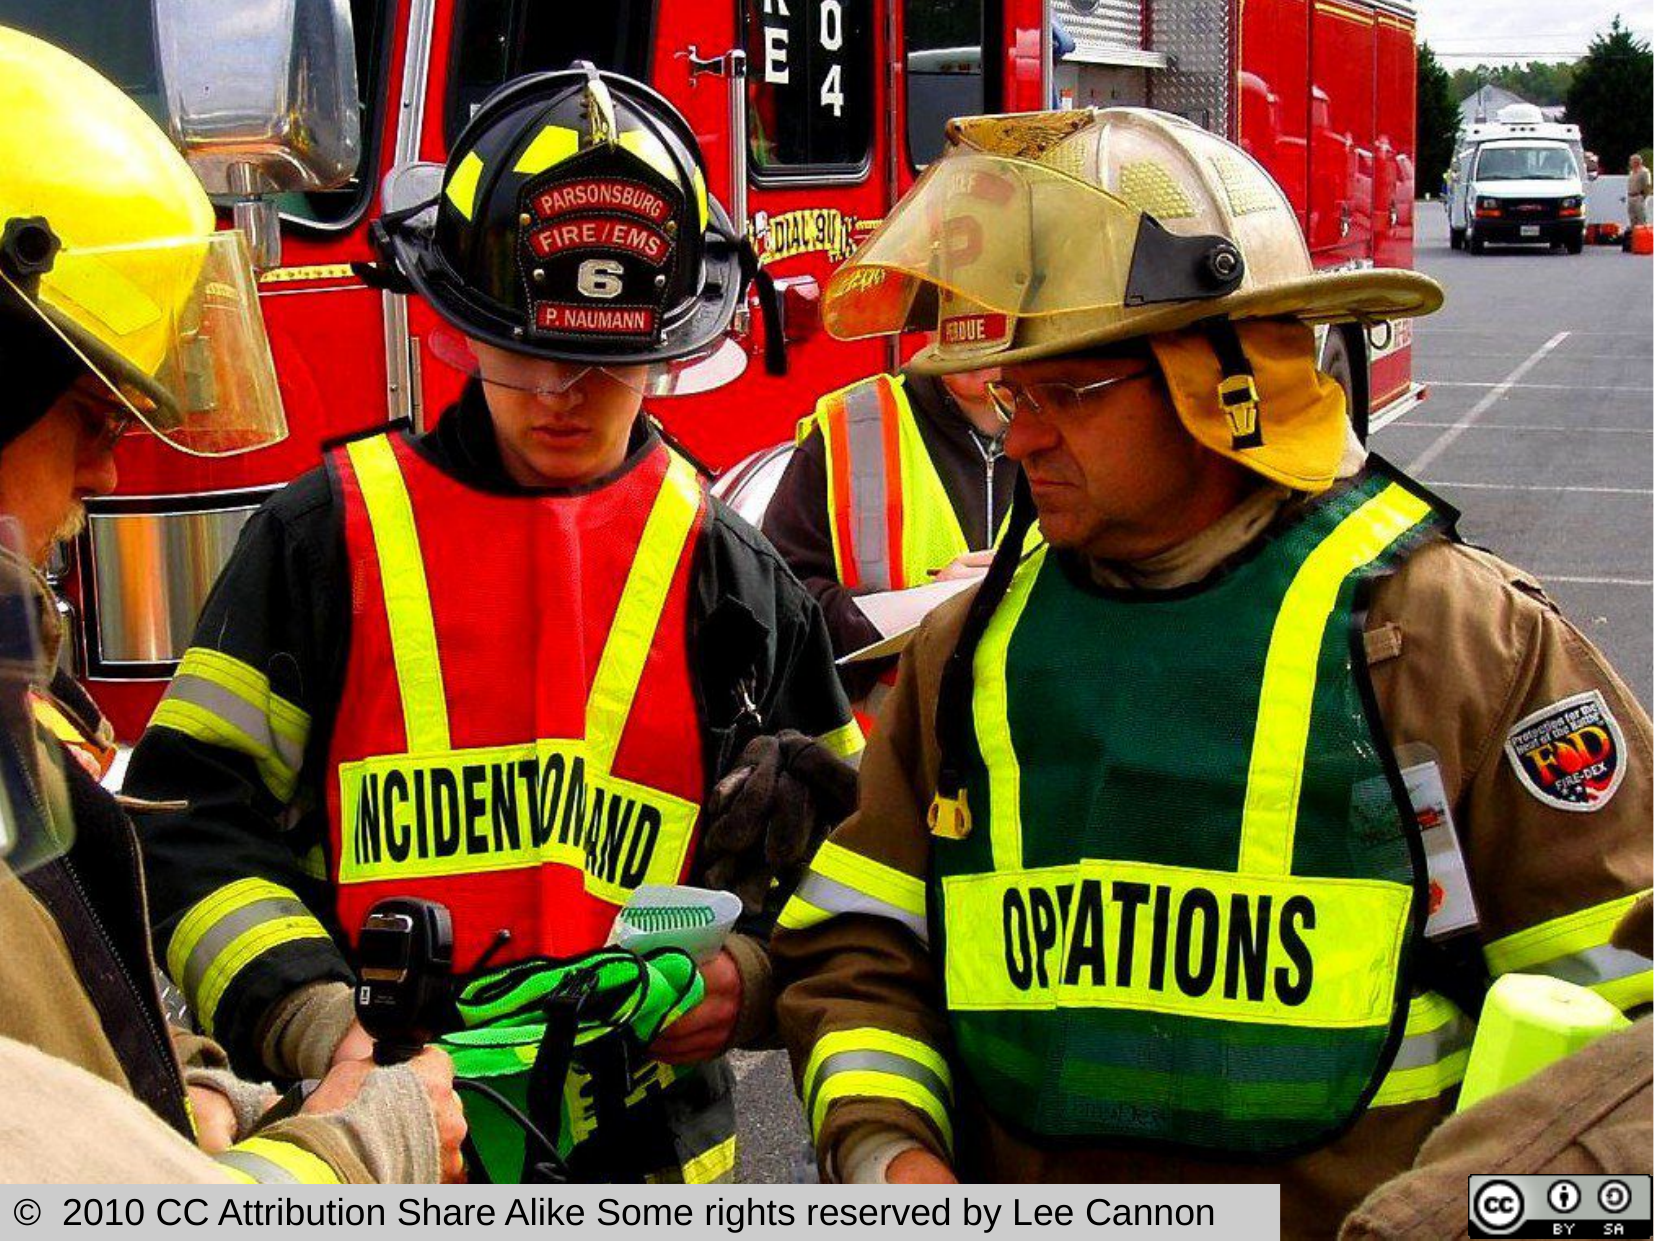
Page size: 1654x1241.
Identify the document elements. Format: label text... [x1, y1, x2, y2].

picture [0, 0, 1654, 1241]
text_box © 2010 CC Attribution Share Alike Some rights reserved by Lee Cannon [0, 1184, 1281, 1241]
